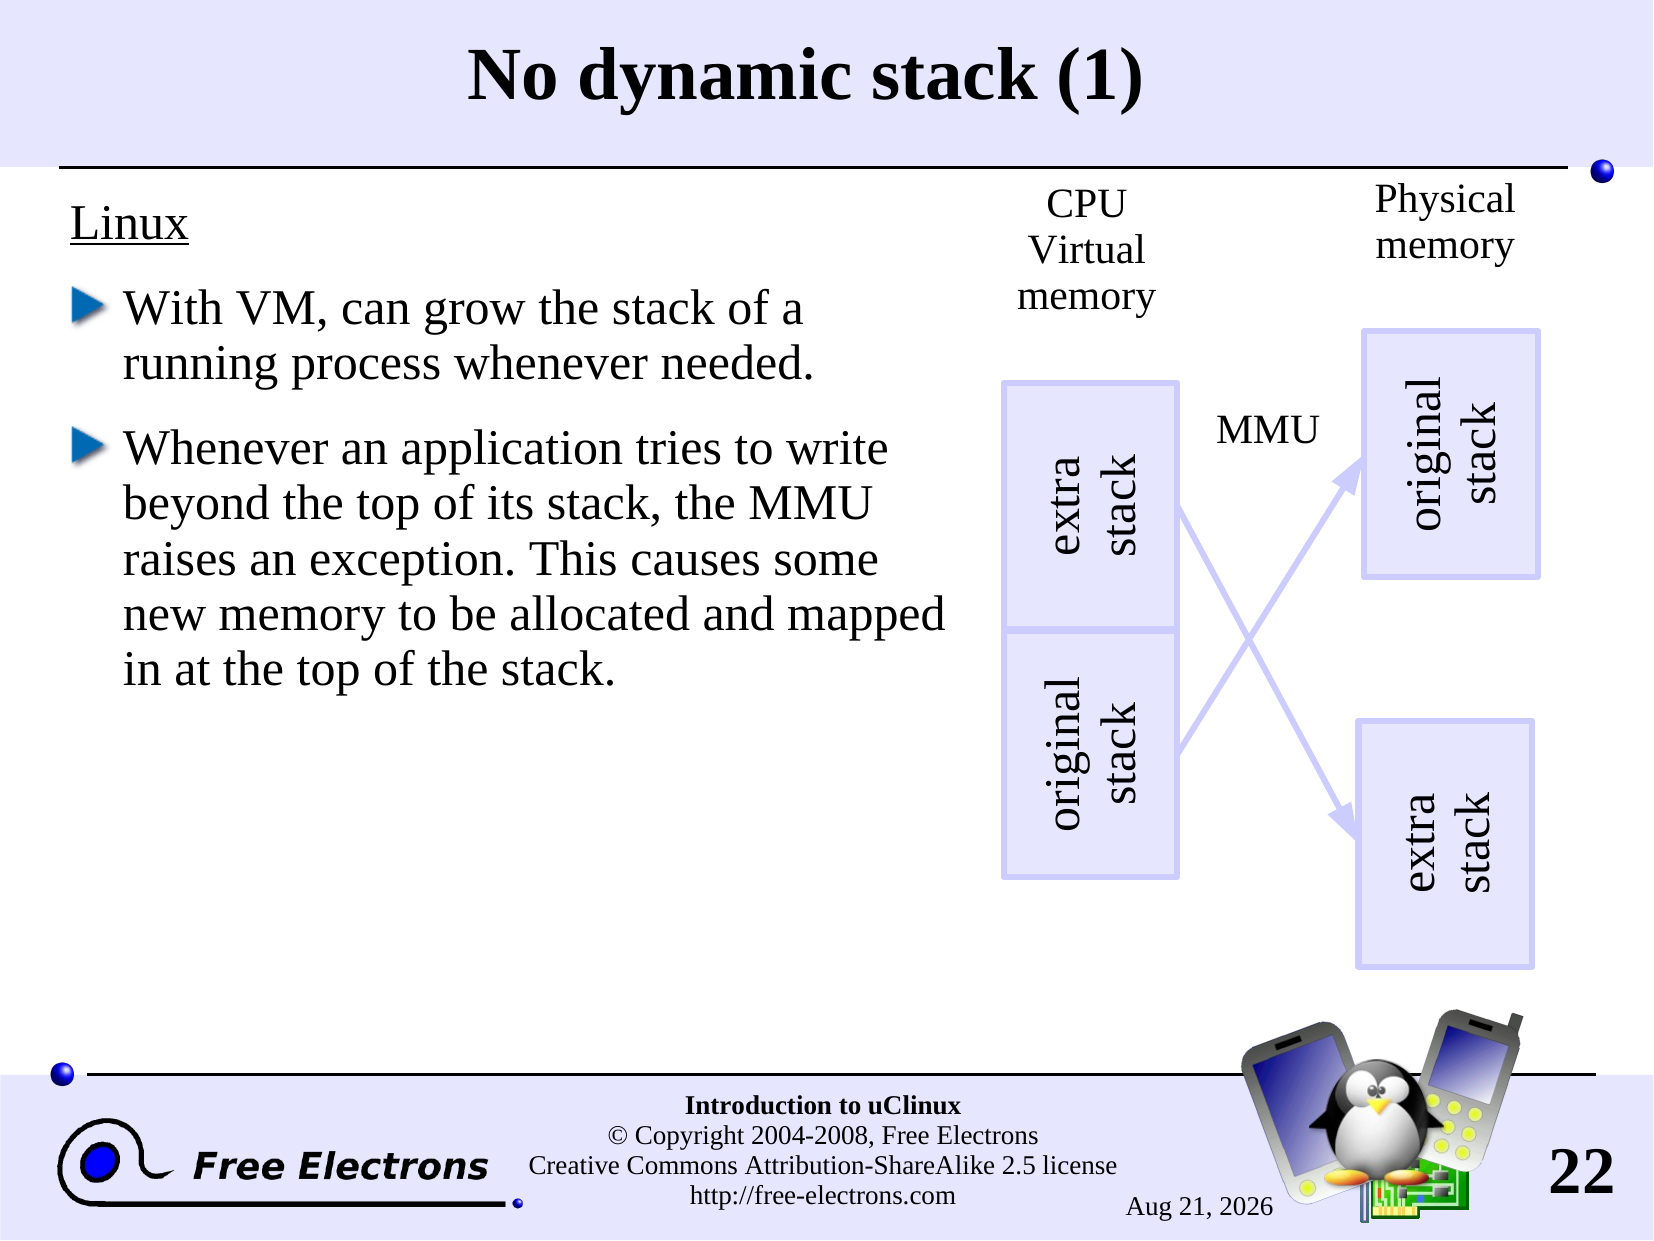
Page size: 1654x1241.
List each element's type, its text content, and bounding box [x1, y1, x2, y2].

text_box original stack [1364, 331, 1538, 578]
title No dynamic stack (1) [60, 25, 1551, 124]
text_box MMU [1216, 406, 1321, 458]
text_box extra stack [1003, 383, 1178, 630]
text_box extra stack [1358, 720, 1532, 967]
text_box CPU Virtual memory [1017, 179, 1157, 332]
picture [1225, 983, 1538, 1241]
text_box original stack [1003, 631, 1178, 878]
text_box Physical memory [1374, 175, 1517, 277]
picture [50, 1107, 527, 1216]
list Linux With VM, can grow the stack of a running process whenever needed. Whenever an application tries to write beyond the top of its stack, the MMU raises an exception. This causes some new memory to be allocated and mapped in at the top of the stack. [52, 195, 968, 1045]
